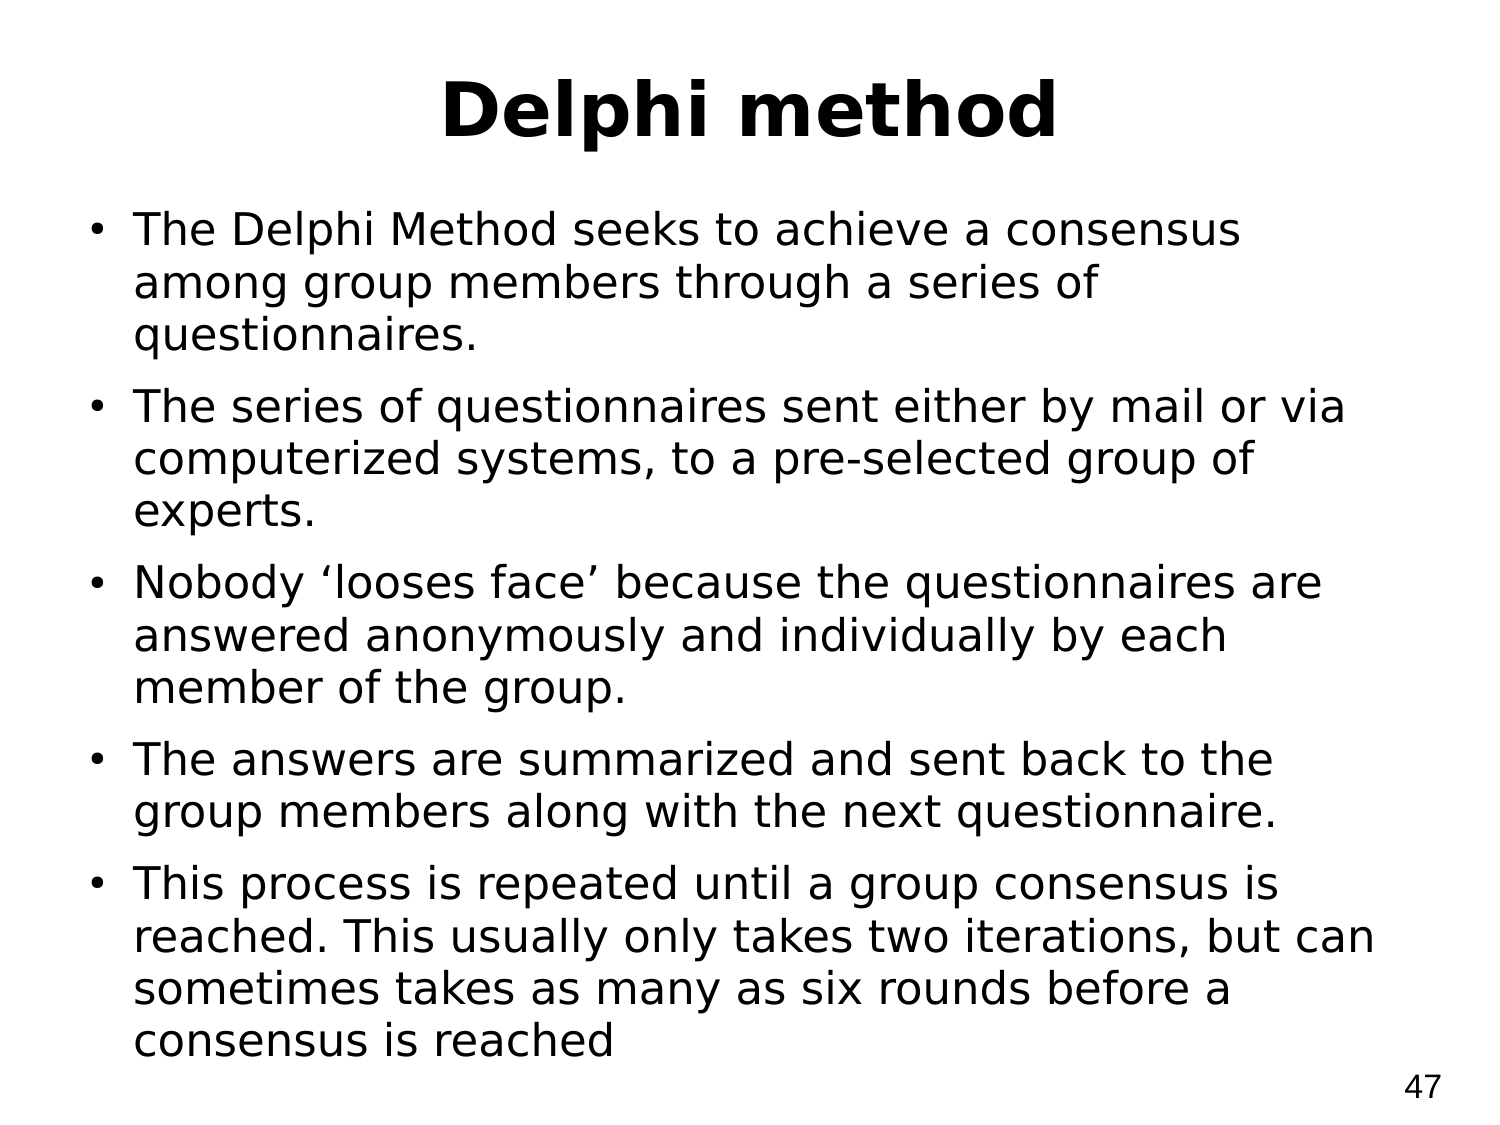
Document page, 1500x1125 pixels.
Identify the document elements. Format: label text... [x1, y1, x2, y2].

title Delphi method [75, 67, 1425, 155]
list The Delphi Method seeks to achieve a consensus among group members through a series of questionnaires. The series of questionnaires sent either by mail or via computerized systems, to a pre-selected group of experts. Nobody ‘looses face’ because the questionnaires are answered anonymously and individually by each member of the group. The answers are summarized and sent back to the group members along with the next questionnaire. This process is repeated until a group consensus is reached. This usually only takes two iterations, but can sometimes takes as many as six rounds before a consensus is reached [75, 204, 1395, 1075]
